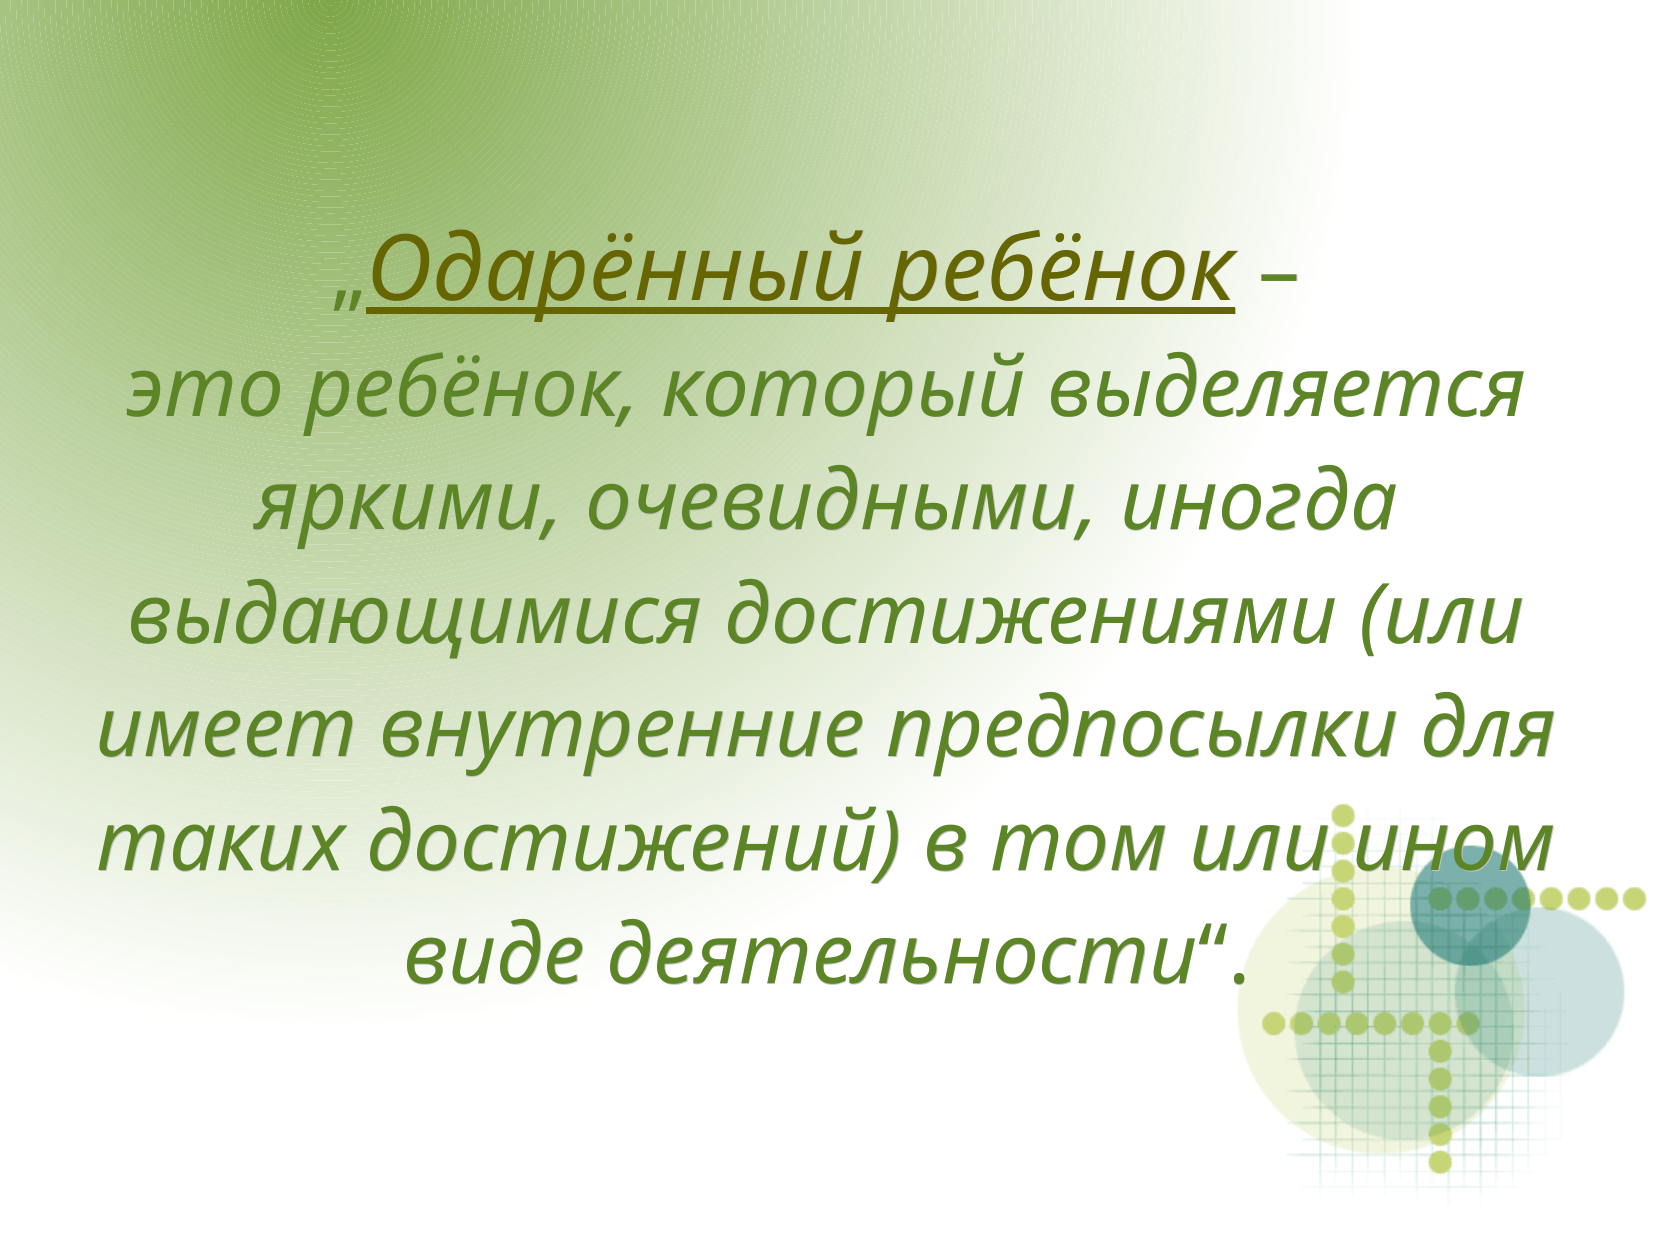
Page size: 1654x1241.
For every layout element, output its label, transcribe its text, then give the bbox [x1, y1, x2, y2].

picture [1224, 792, 1654, 1211]
title „Одарённый ребёнок – это ребёнок, который выделяется яркими, очевидными, иногда выдающимися достижениями (или имеет внутренние предпосылки для таких достижений) в том или ином виде деятельности“. [88, 59, 1565, 1152]
